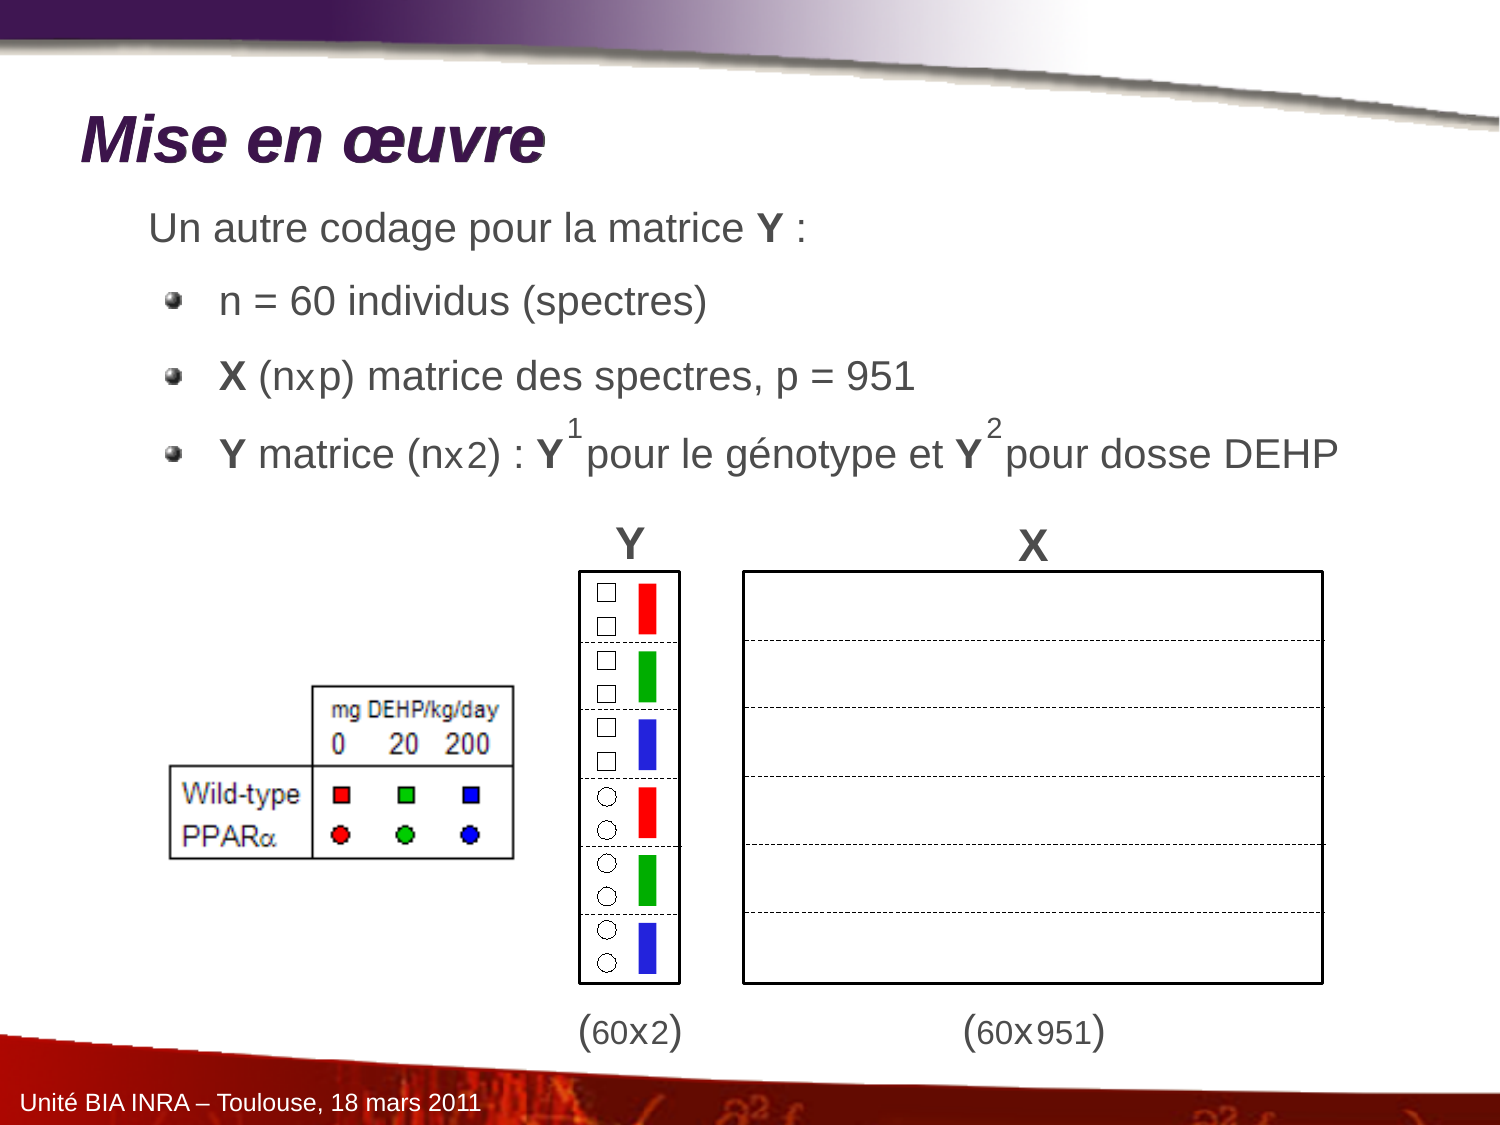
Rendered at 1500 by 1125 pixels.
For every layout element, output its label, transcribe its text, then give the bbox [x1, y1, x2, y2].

title Mise en œuvre [80, 102, 987, 177]
picture [132, 626, 520, 861]
text_box [638, 922, 657, 974]
text_box X [1004, 573, 1065, 579]
text_box [638, 651, 657, 703]
text_box Y [600, 573, 661, 582]
text_box [638, 719, 657, 771]
picture [0, 0, 1500, 154]
text_box [638, 787, 657, 839]
text_box Y [600, 506, 661, 570]
text_box X [1004, 508, 1065, 570]
text_box Un autre codage pour la matrice Y : n = 60 individus (spectres) X (nx p) matrice des spectres, p = 951 Y matrice (nx 2) : Y pour le génotype et Y pour dosse DEHP [148, 204, 1353, 475]
picture [0, 1022, 1500, 1125]
text_box 1 [566, 412, 588, 458]
text_box (60x 951) [932, 995, 1137, 1065]
text_box 2 [986, 412, 1008, 458]
text_box [638, 583, 657, 635]
text_box (60x 2) [535, 995, 725, 1065]
text_box [638, 855, 657, 906]
